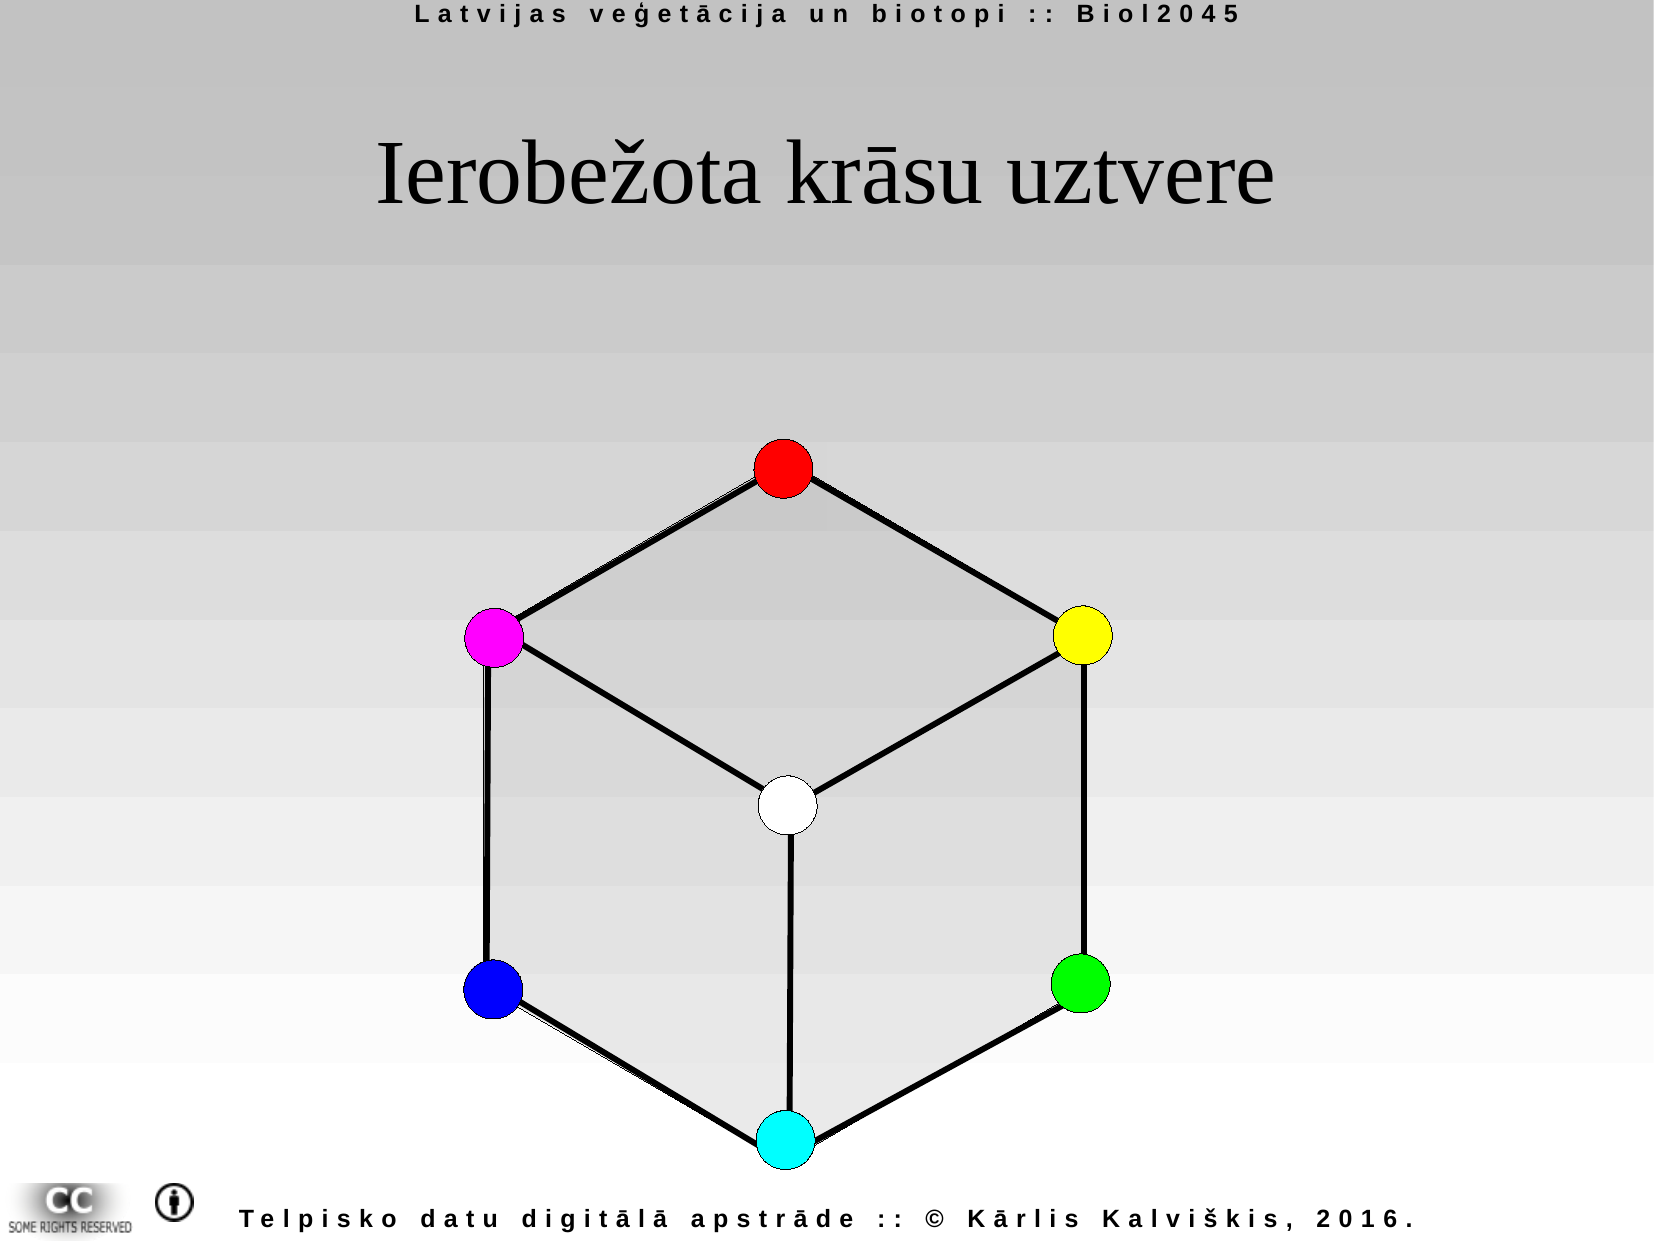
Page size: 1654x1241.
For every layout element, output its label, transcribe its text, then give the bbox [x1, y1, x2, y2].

title Ierobežota krāsu uztvere [29, 49, 1625, 296]
picture [0, 0, 1654, 1241]
text_box [463, 439, 1113, 1170]
